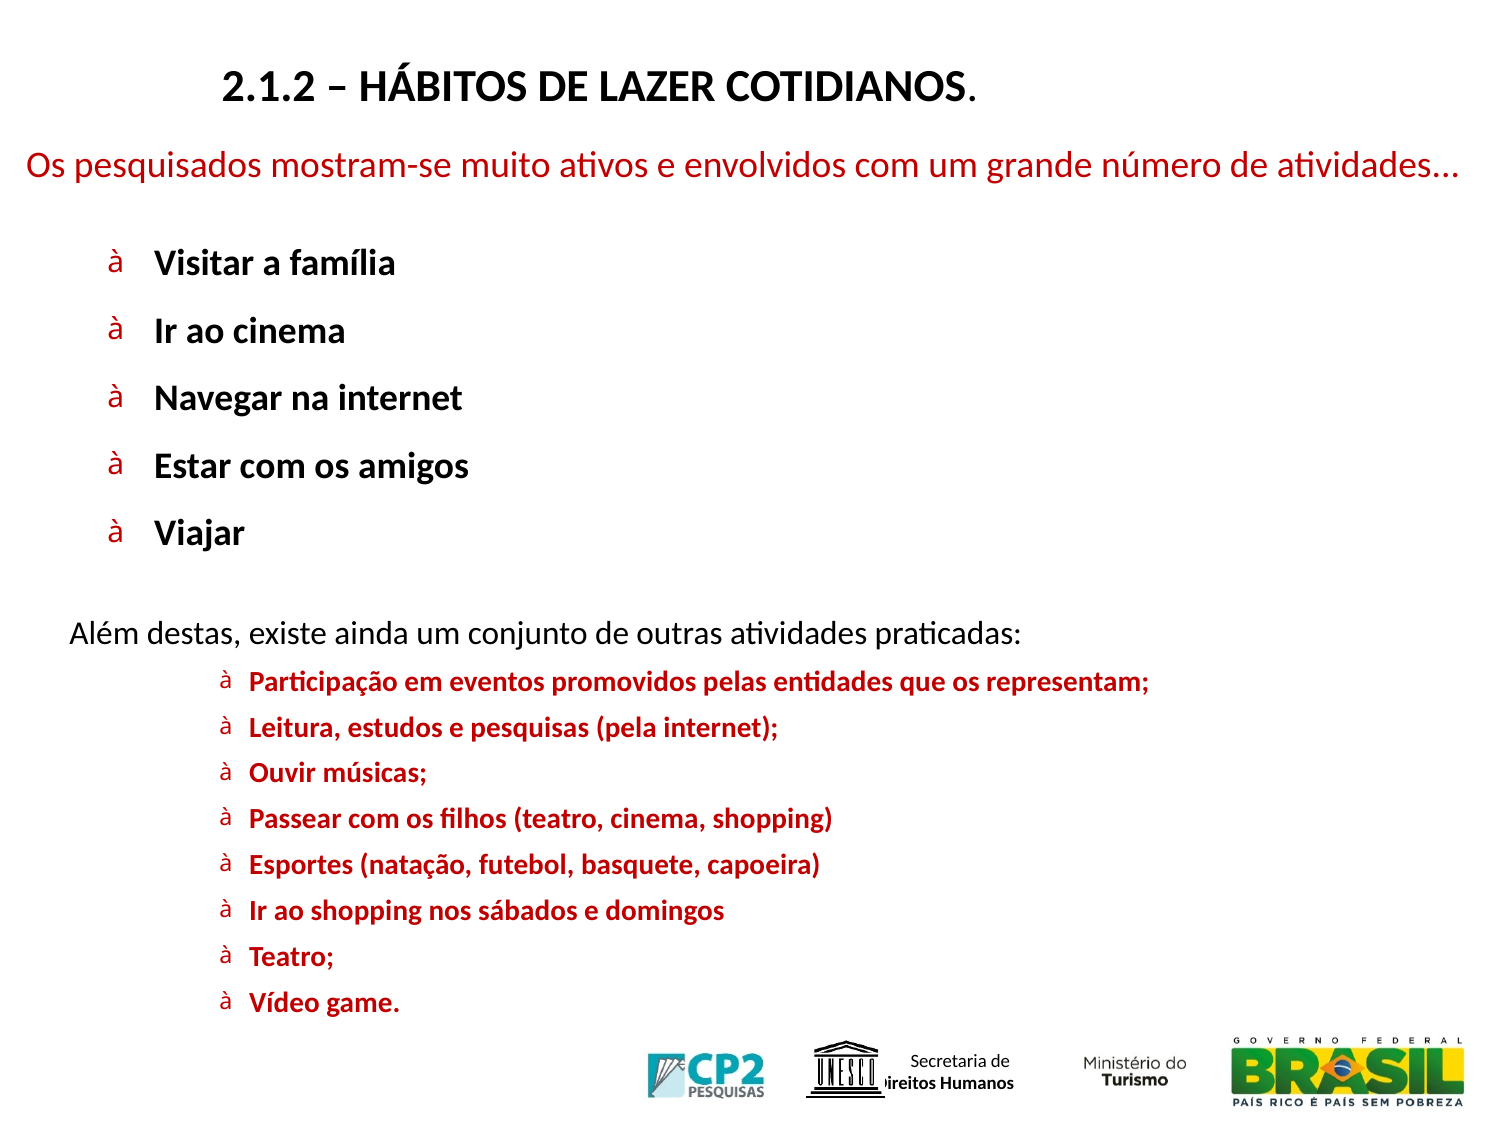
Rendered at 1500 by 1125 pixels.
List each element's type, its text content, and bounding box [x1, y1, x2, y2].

text_box Além destas, existe ainda um conjunto de outras atividades praticadas: Participação em eventos promovidos pelas entidades que os representam; Leitura, estudos e pesquisas (pela internet); Ouvir músicas; Passear com os filhos (teatro, cinema, shopping) Esportes (natação, futebol, basquete, capoeira) Ir ao shopping nos sábados e domingos Teatro; Vídeo game. [54, 598, 1477, 1025]
text_box 2.1.2 – Hábitos de lazer cotidianos. [207, 48, 1270, 173]
text_box Os pesquisados mostram-se muito ativos e envolvidos com um grande número de atividades... [0, 125, 1500, 193]
text_box Visitar a família Ir ao cinema Navegar na internet Estar com os amigos Viajar [92, 208, 842, 561]
